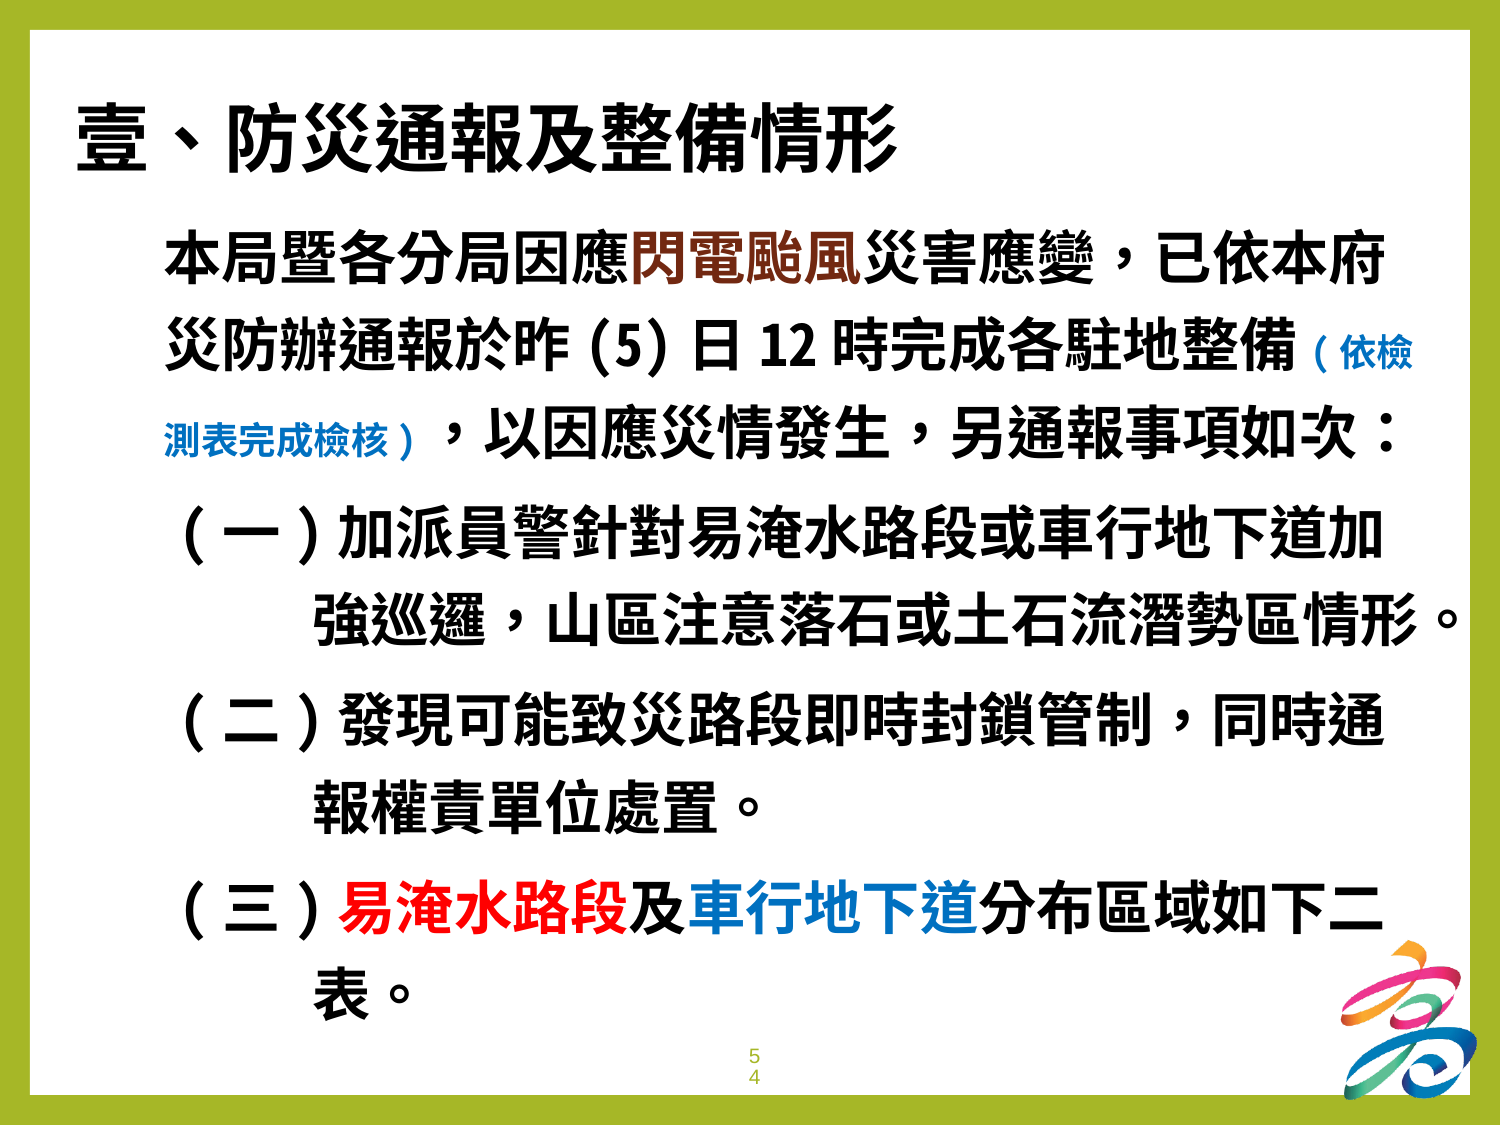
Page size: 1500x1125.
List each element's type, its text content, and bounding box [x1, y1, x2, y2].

list 本局暨各分局因應閃電颱風災害應變，已依本府災防辦通報於昨(5)日12時完成各駐地整備(依檢測表完成檢核)，以因應災情發生，另通報事項如次： (一)加派員警針對易淹水路段或車行地下道加強巡邏，山區注意落石或土石流潛勢區情形。 (二)發現可能致災路段即時封鎖管制，同時通報權責單位處置。 (三)易淹水路段及車行地下道分布區域如下二表。 [76, 195, 1452, 1082]
picture [1340, 939, 1477, 1100]
slide_number <編號> [736, 1036, 764, 1075]
title 壹、防災通報及整備情形 [59, 77, 1083, 196]
